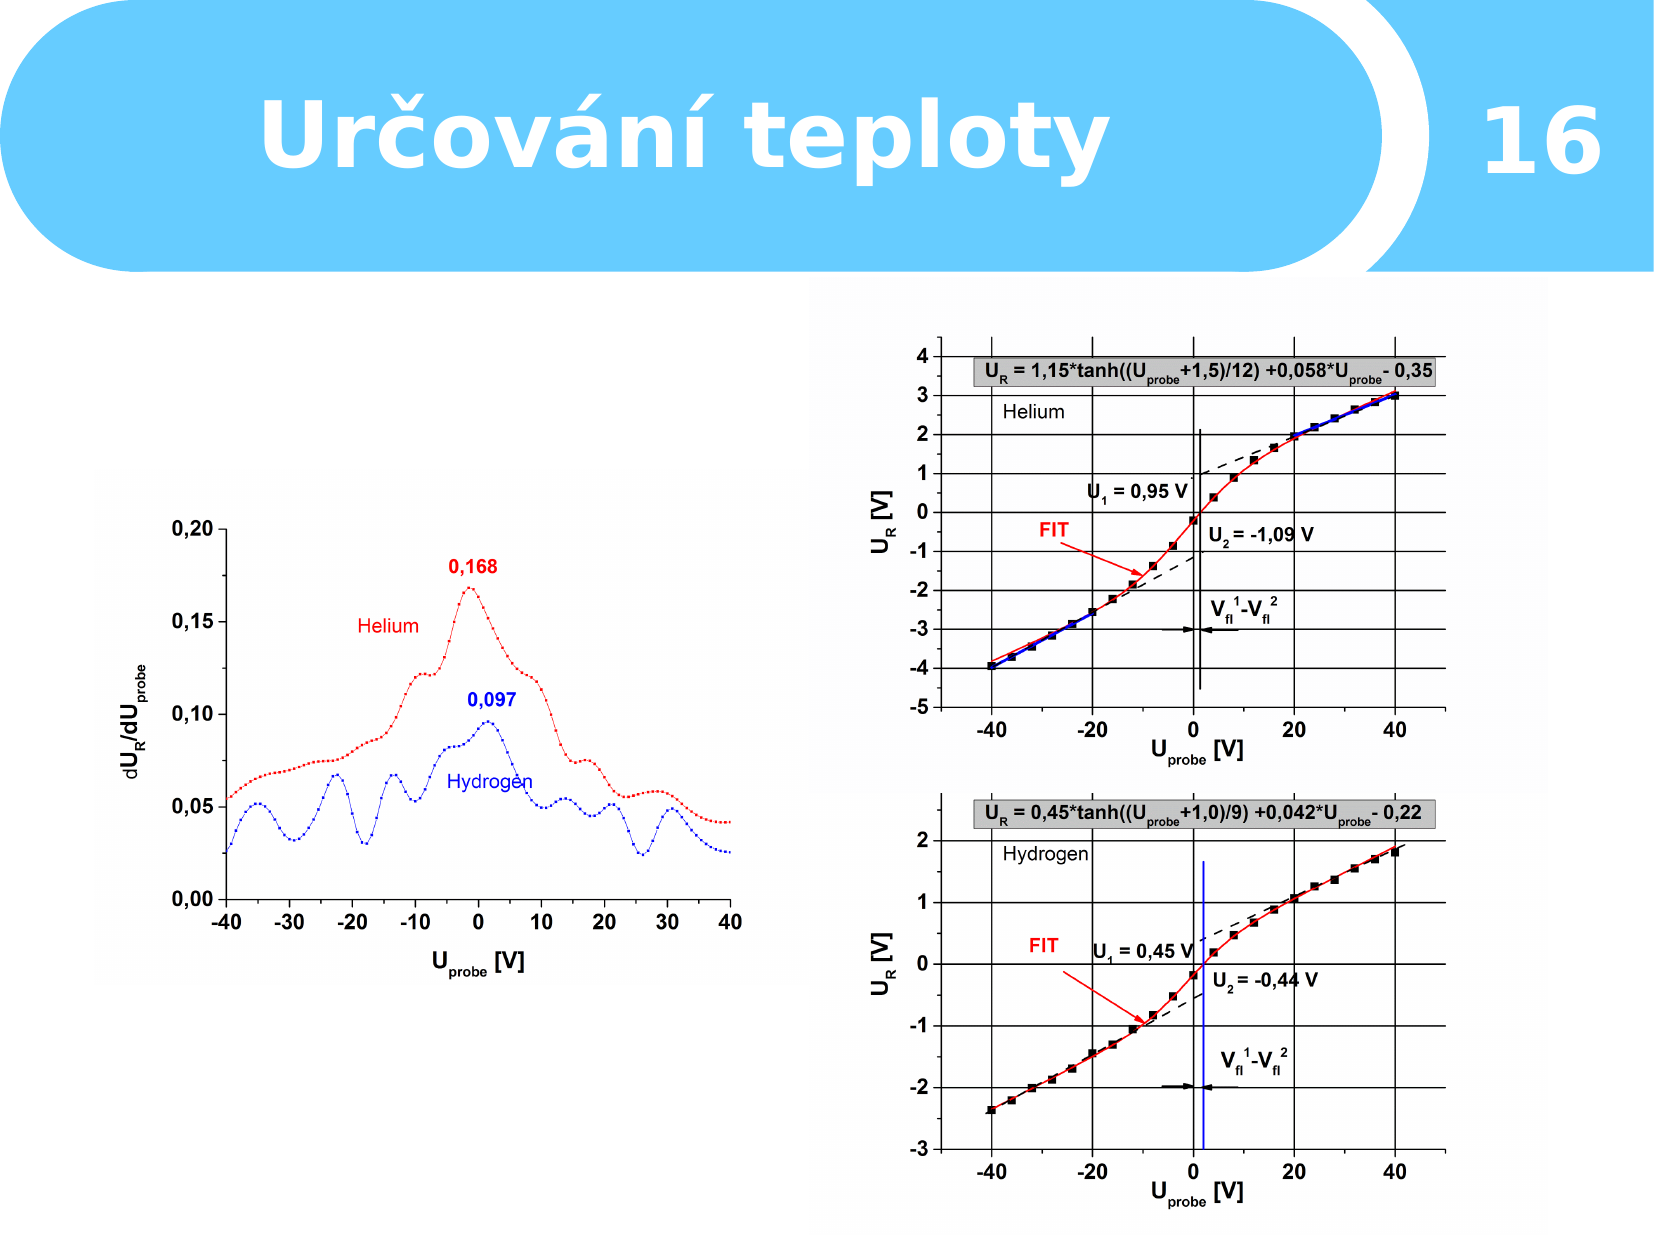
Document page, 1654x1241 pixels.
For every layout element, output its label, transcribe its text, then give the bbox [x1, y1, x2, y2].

title Určování teploty [118, 0, 1252, 272]
picture [94, 277, 1548, 1235]
